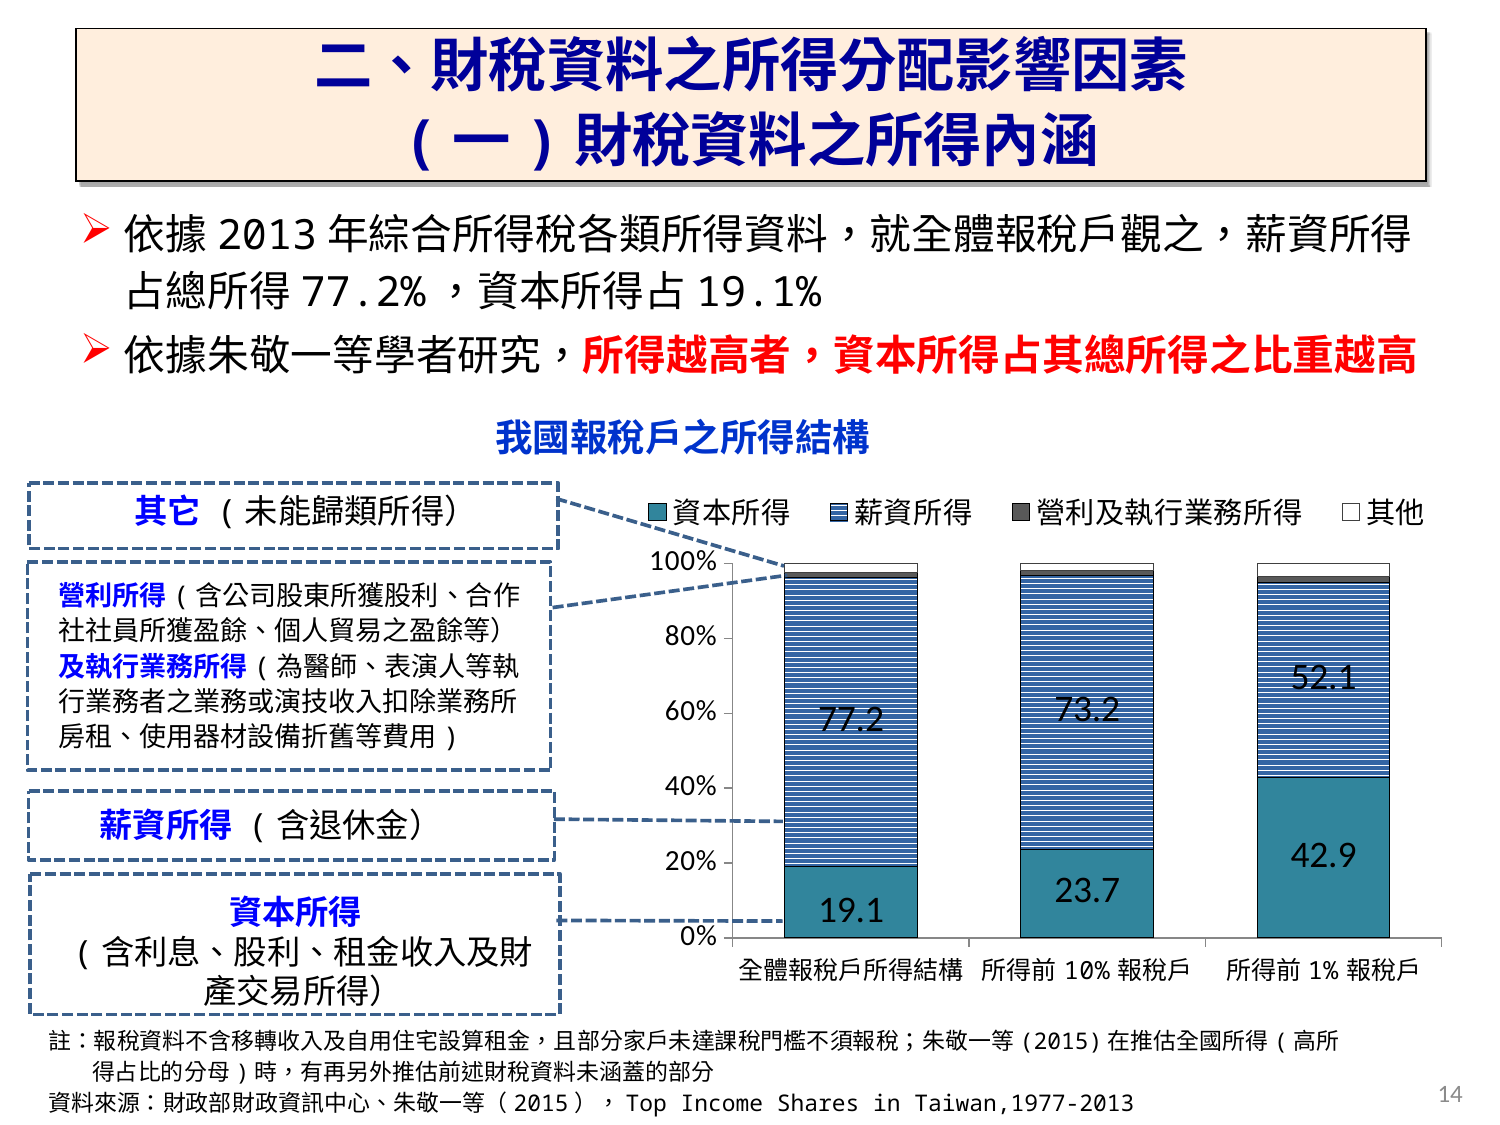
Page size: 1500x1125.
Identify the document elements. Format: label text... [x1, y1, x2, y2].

slide_number <編號> [1377, 1062, 1478, 1123]
text_box 註：報稅資料不含移轉收入及自用住宅設算租金，且部分家戶未達課稅門檻不須報稅；朱敬一等(2015)在推估全國所得(高所得占比的分母)時，有再另外推估前述財稅資料未涵蓋的部分 資料來源：財政部財政資訊中心、朱敬一等（2015），Top Income Shares in Taiwan,1977-2013 [33, 1015, 1377, 1124]
text_box 營利所得(含公司股東所獲股利、合作社社員所獲盈餘、個人貿易之盈餘等）及執行業務所得(為醫師、表演人等執行業務者之業務或演技收入扣除業務所房租、使用器材設備折舊等費用) [28, 567, 551, 760]
text_box 薪資所得 (含退休金） [0, 796, 551, 852]
text_box 其它 (未能歸類所得） [98, 483, 514, 538]
chart [619, 470, 1470, 1026]
text_box 資本所得 (含利息、股利、租金收入及財產交易所得） [28, 883, 564, 1019]
text_box 二、財稅資料之所得分配影響因素 (一)財稅資料之所得內涵 [76, 28, 1427, 181]
text_box 我國報稅戶之所得結構 [479, 406, 892, 466]
text_box 依據2013年綜合所得稅各類所得資料，就全體報稅戶觀之，薪資所得占總所得77.2%，資本所得占19.1% 依據朱敬一等學者研究，所得越高者，資本所得占其總所得之比重越高 [64, 194, 1436, 385]
